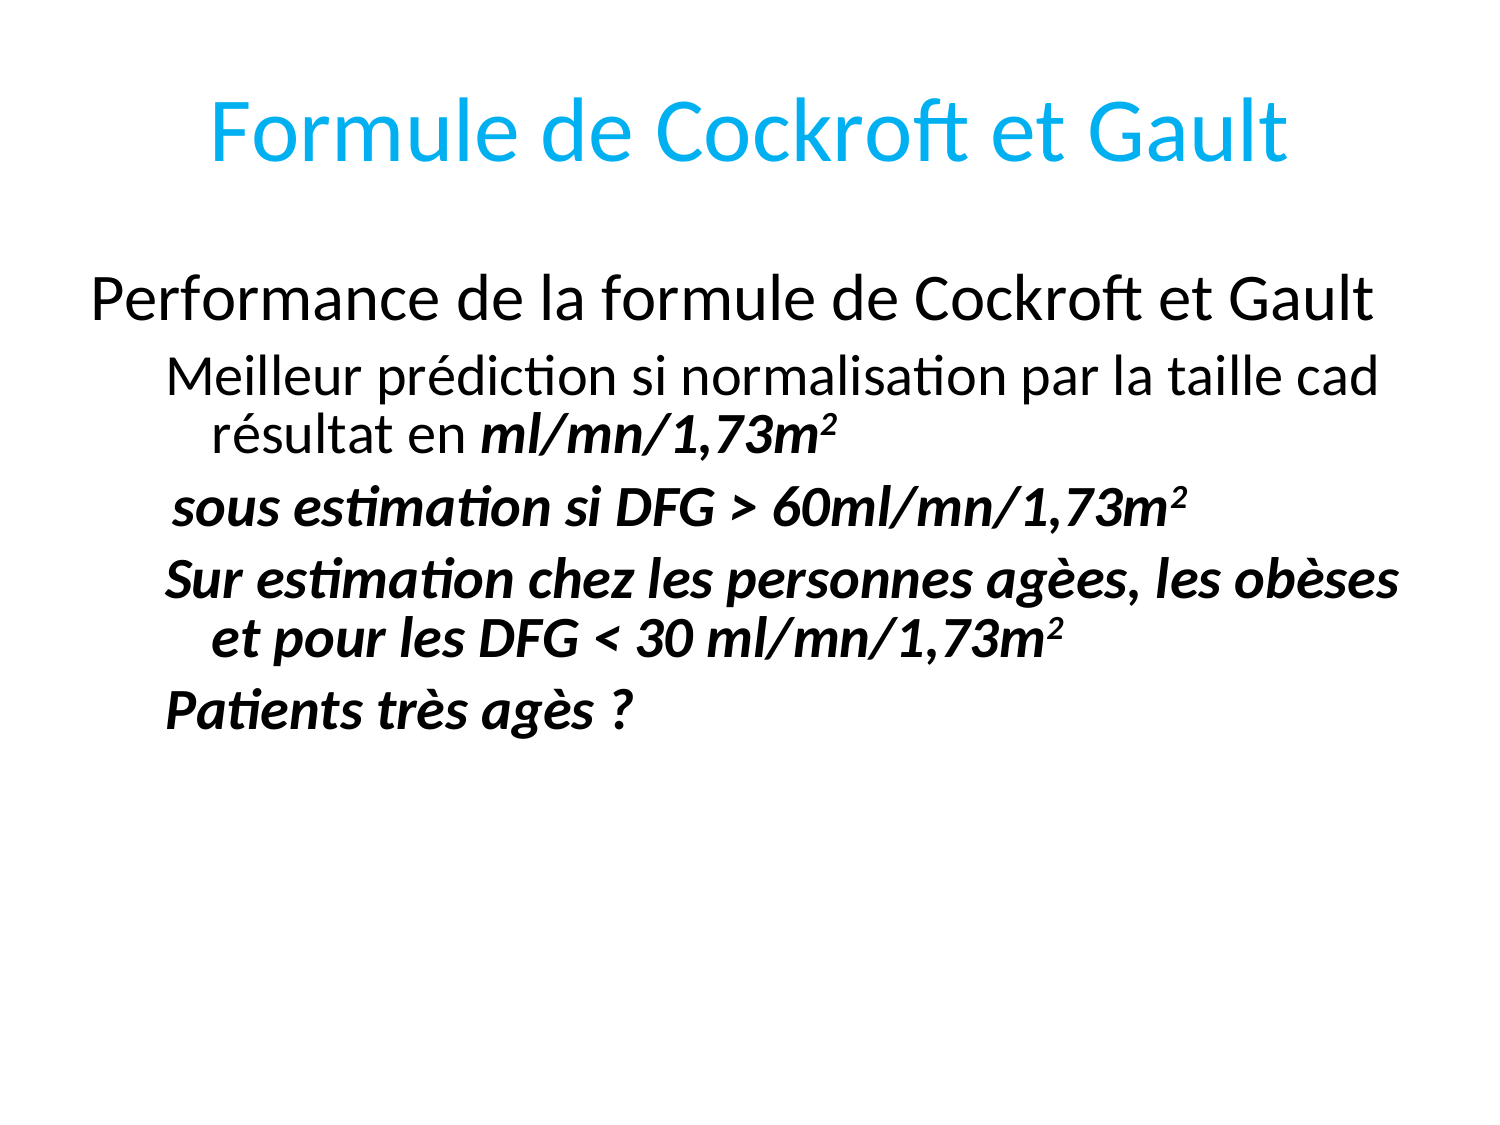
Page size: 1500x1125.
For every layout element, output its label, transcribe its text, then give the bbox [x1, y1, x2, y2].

list Performance de la formule de Cockroft et Gault Meilleur prédiction si normalisation par la taille cad résultat en ml/mn/1,73m2 sous estimation si DFG > 60ml/mn/1,73m2 Sur estimation chez les personnes agèes, les obèses et pour les DFG < 30 ml/mn/1,73m2 Patients très agès ? [75, 262, 1426, 1006]
title Formule de Cockroft et Gault [75, 45, 1426, 233]
